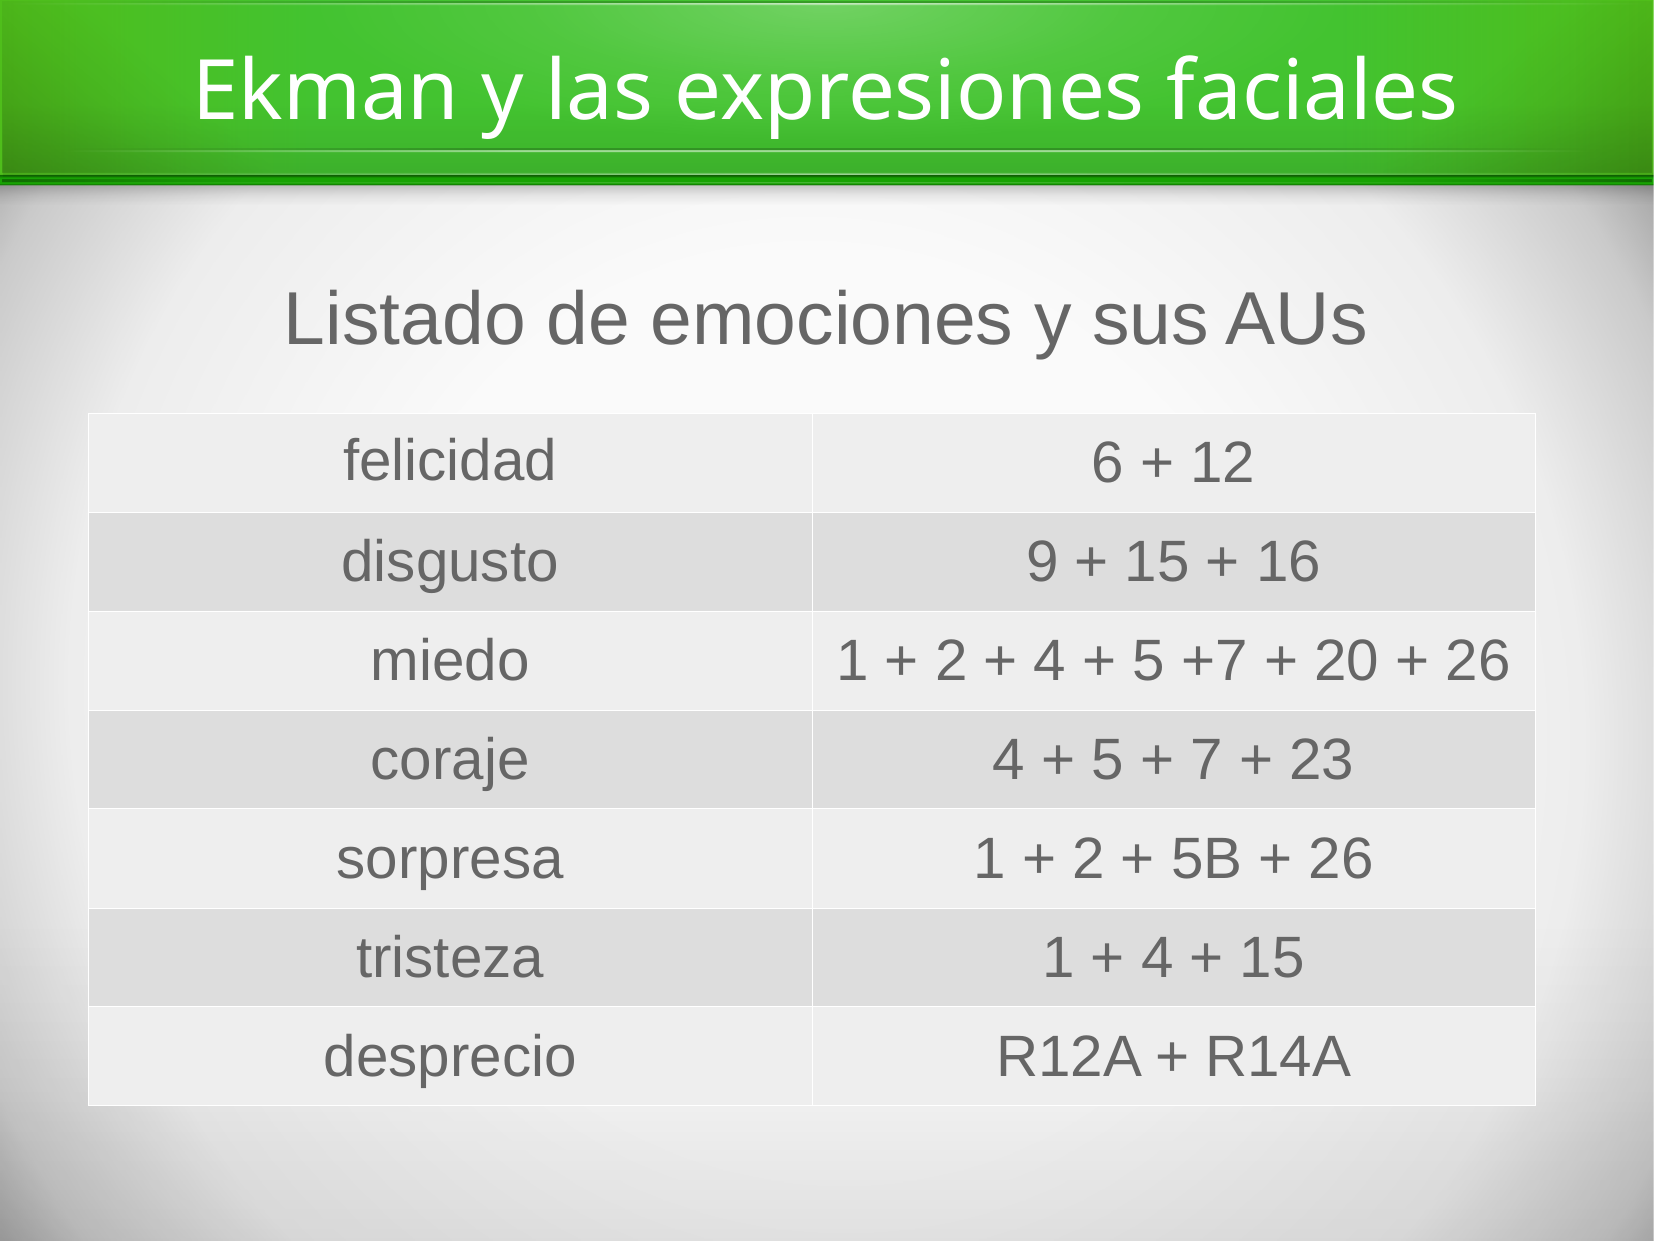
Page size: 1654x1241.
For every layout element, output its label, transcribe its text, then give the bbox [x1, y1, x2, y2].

table_cell tristeza [89, 909, 812, 1006]
table_cell R12A + R14A [813, 1007, 1535, 1105]
table_cell 9 + 15 + 16 [813, 513, 1535, 611]
table_cell 4 + 5 + 7 + 23 [813, 711, 1535, 808]
table_cell desprecio [89, 1007, 812, 1105]
table_header felicidad [89, 414, 812, 512]
table_cell coraje [89, 711, 812, 808]
table_cell 1 + 2 + 4 + 5 +7 + 20 + 26 [813, 612, 1535, 710]
table_cell sorpresa [89, 809, 812, 908]
table_cell 1 + 4 + 15 [813, 909, 1535, 1006]
text_box Listado de emociones y sus AUs [82, 277, 1570, 368]
title Ekman y las expresiones faciales [82, 17, 1571, 166]
table_cell miedo [89, 612, 812, 710]
table_cell 1 + 2 + 5B + 26 [813, 809, 1535, 908]
table_header 6 + 12 [813, 414, 1535, 512]
picture [0, 0, 1654, 1241]
table_cell disgusto [89, 513, 812, 611]
